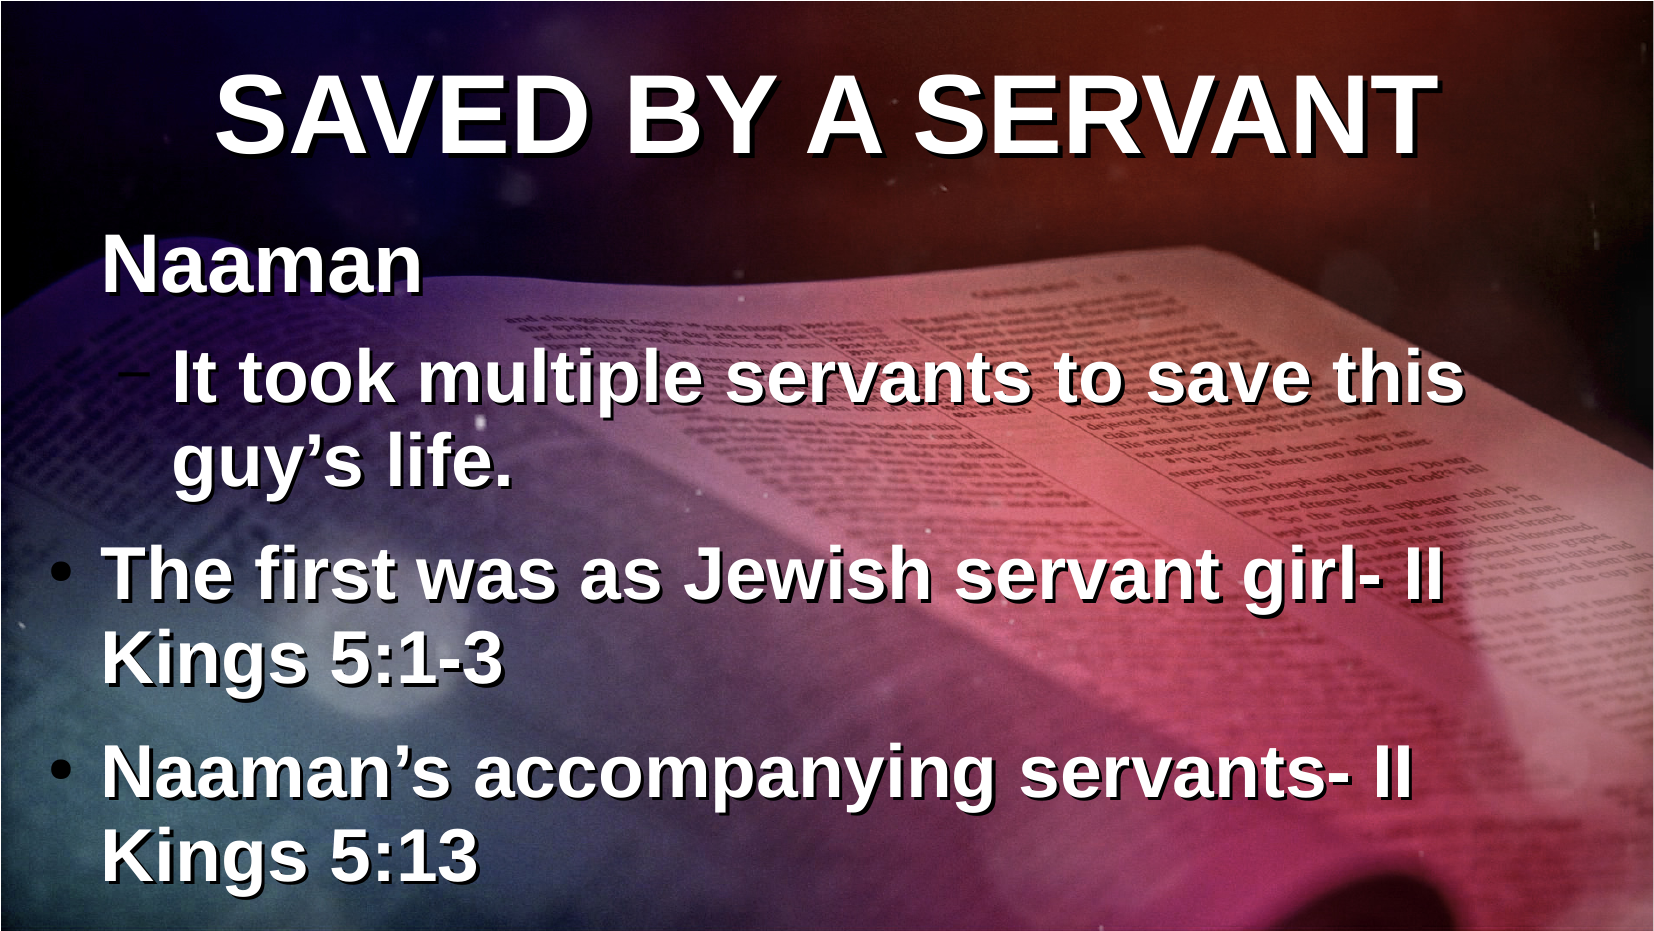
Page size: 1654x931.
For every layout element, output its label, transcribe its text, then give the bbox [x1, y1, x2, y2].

list Naaman It took multiple servants to save this guy’s life. The first was as Jewish servant girl- II Kings 5:1-3 Naaman’s accompanying servants- II Kings 5:13 [30, 217, 1636, 916]
title SAVED BY A SERVANT [82, 37, 1571, 193]
picture [1, 1, 1654, 931]
